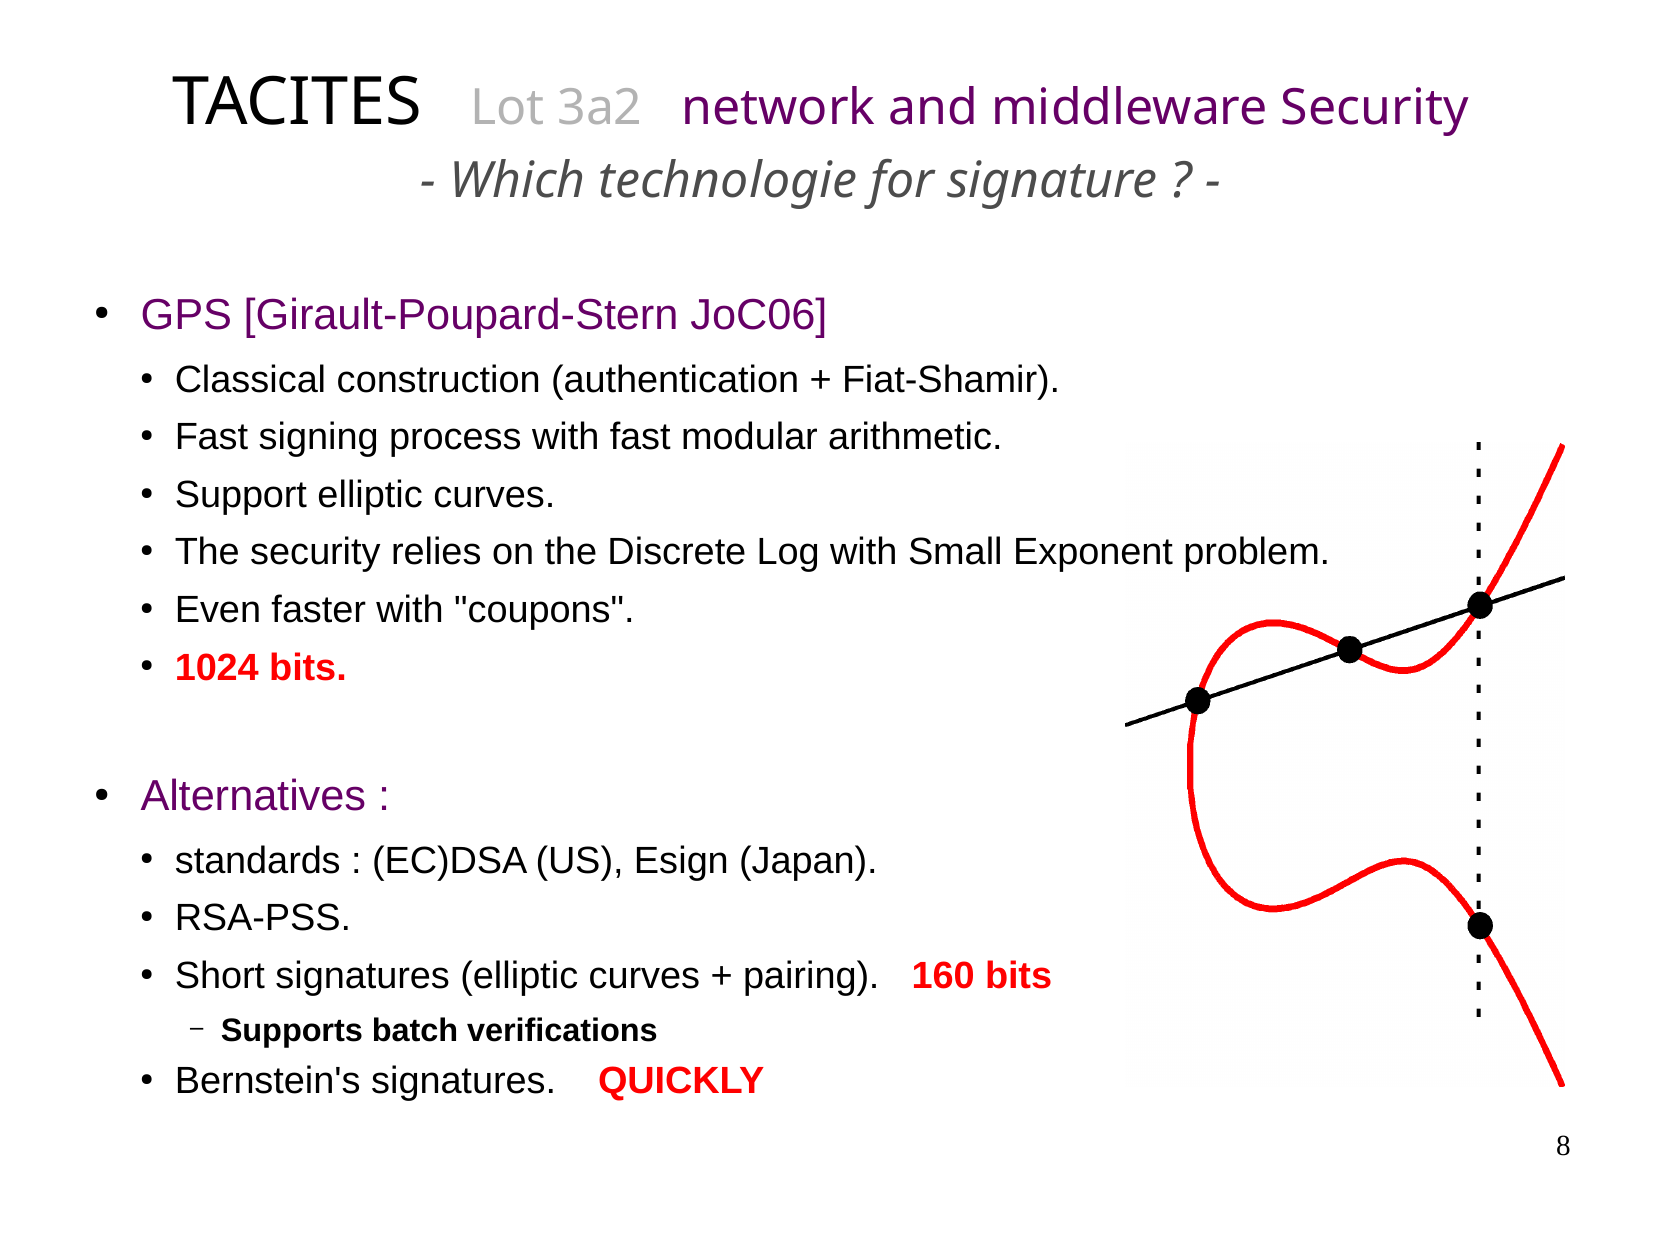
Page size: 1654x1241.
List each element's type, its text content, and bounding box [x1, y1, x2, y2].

title TACITES Lot 3a2 network and middleware Security - Which technologie for signature ? - [76, 27, 1566, 239]
list GPS [Girault-Poupard-Stern JoC06] Classical construction (authentication + Fiat-Shamir). Fast signing process with fast modular arithmetic. Support elliptic curves. The security relies on the Discrete Log with Small Exponent problem. Even faster with "coupons". 1024 bits. Alternatives : standards : (EC)DSA (US), Esign (Japan). RSA-PSS. Short signatures (elliptic curves + pairing). 160 bits Supports batch verifications Bernstein's signatures. QUICKLY [82, 290, 1571, 1109]
